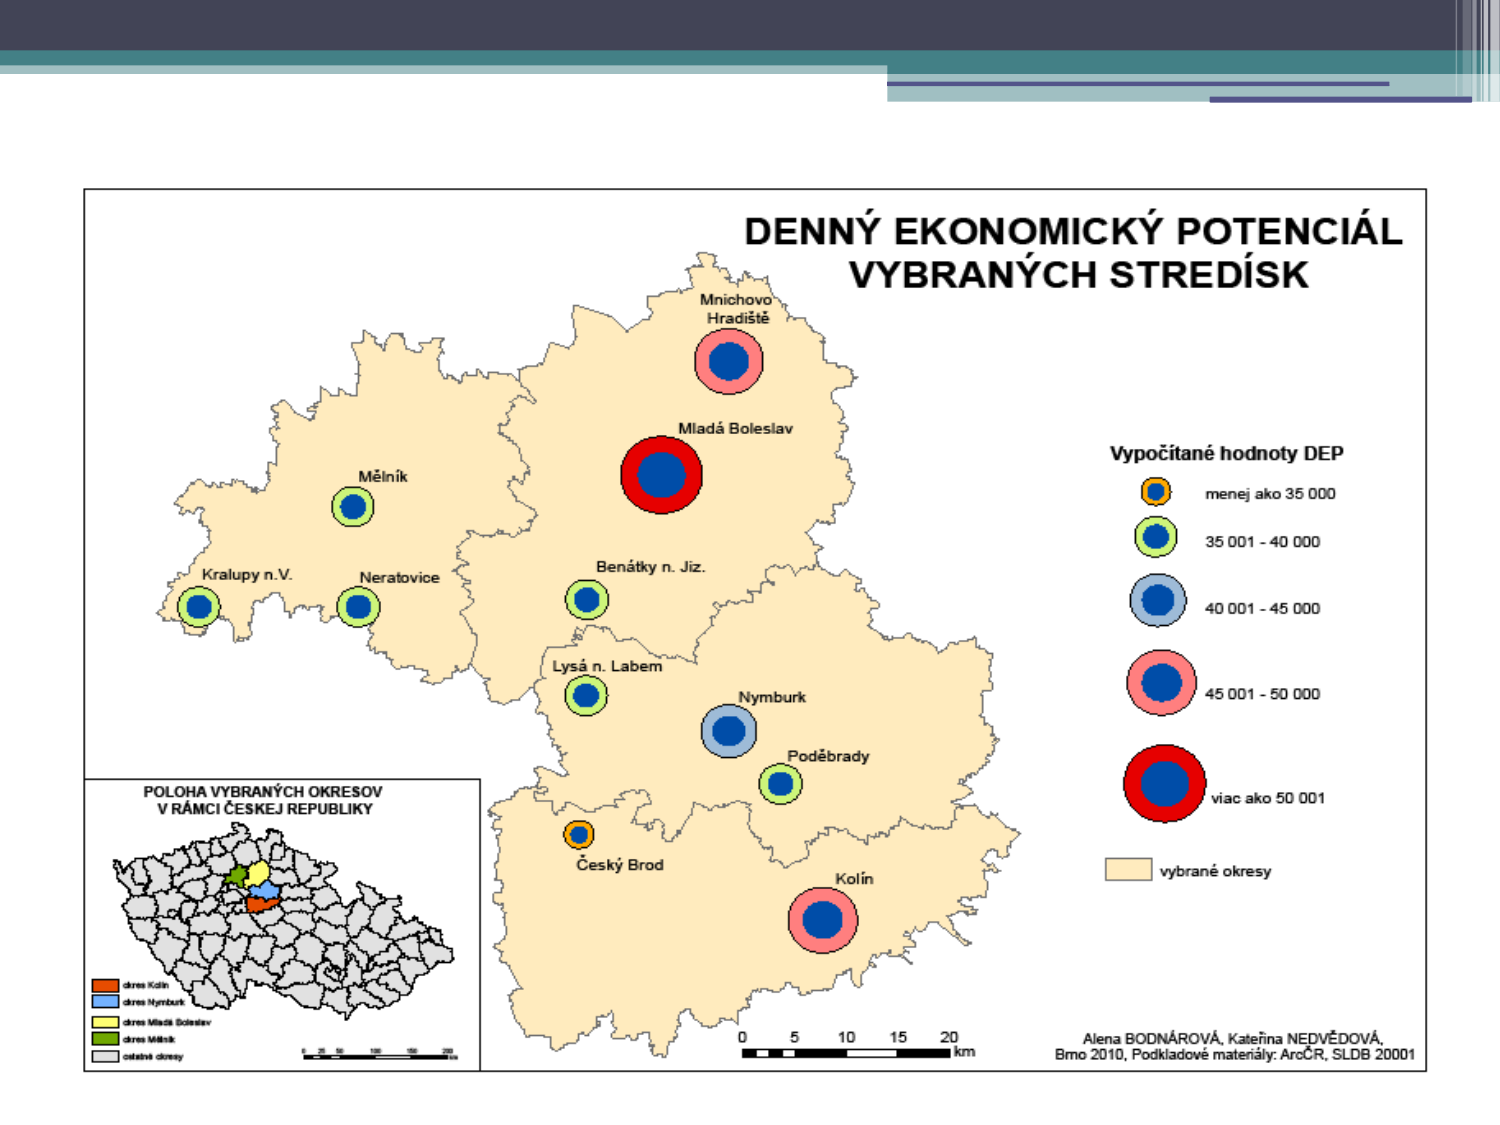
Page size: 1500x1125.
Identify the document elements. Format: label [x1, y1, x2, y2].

picture [64, 170, 1447, 1094]
